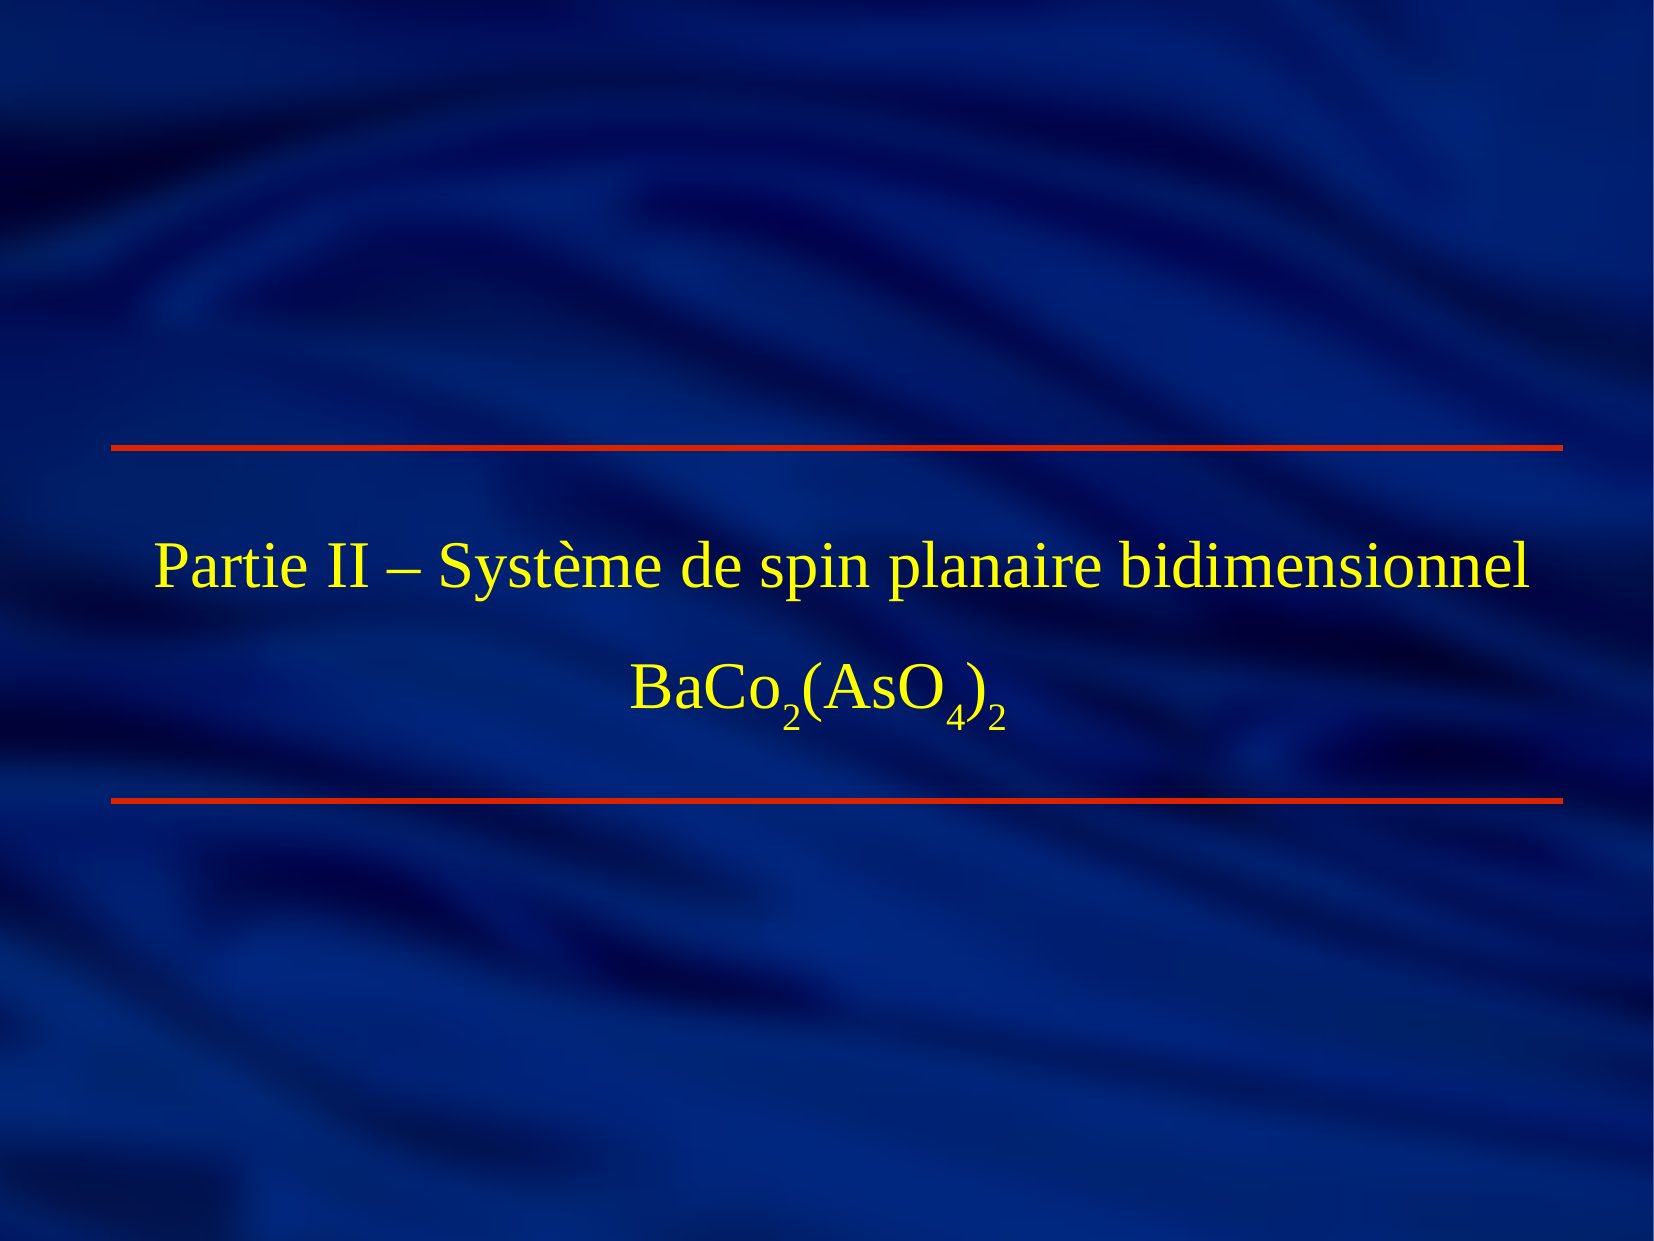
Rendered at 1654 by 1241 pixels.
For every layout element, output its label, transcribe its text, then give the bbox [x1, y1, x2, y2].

picture [0, 0, 1654, 1241]
text_box BaCo2(AsO4)2 [629, 649, 1008, 740]
text_box Partie II – Système de spin planaire bidimensionnel [154, 528, 1535, 603]
